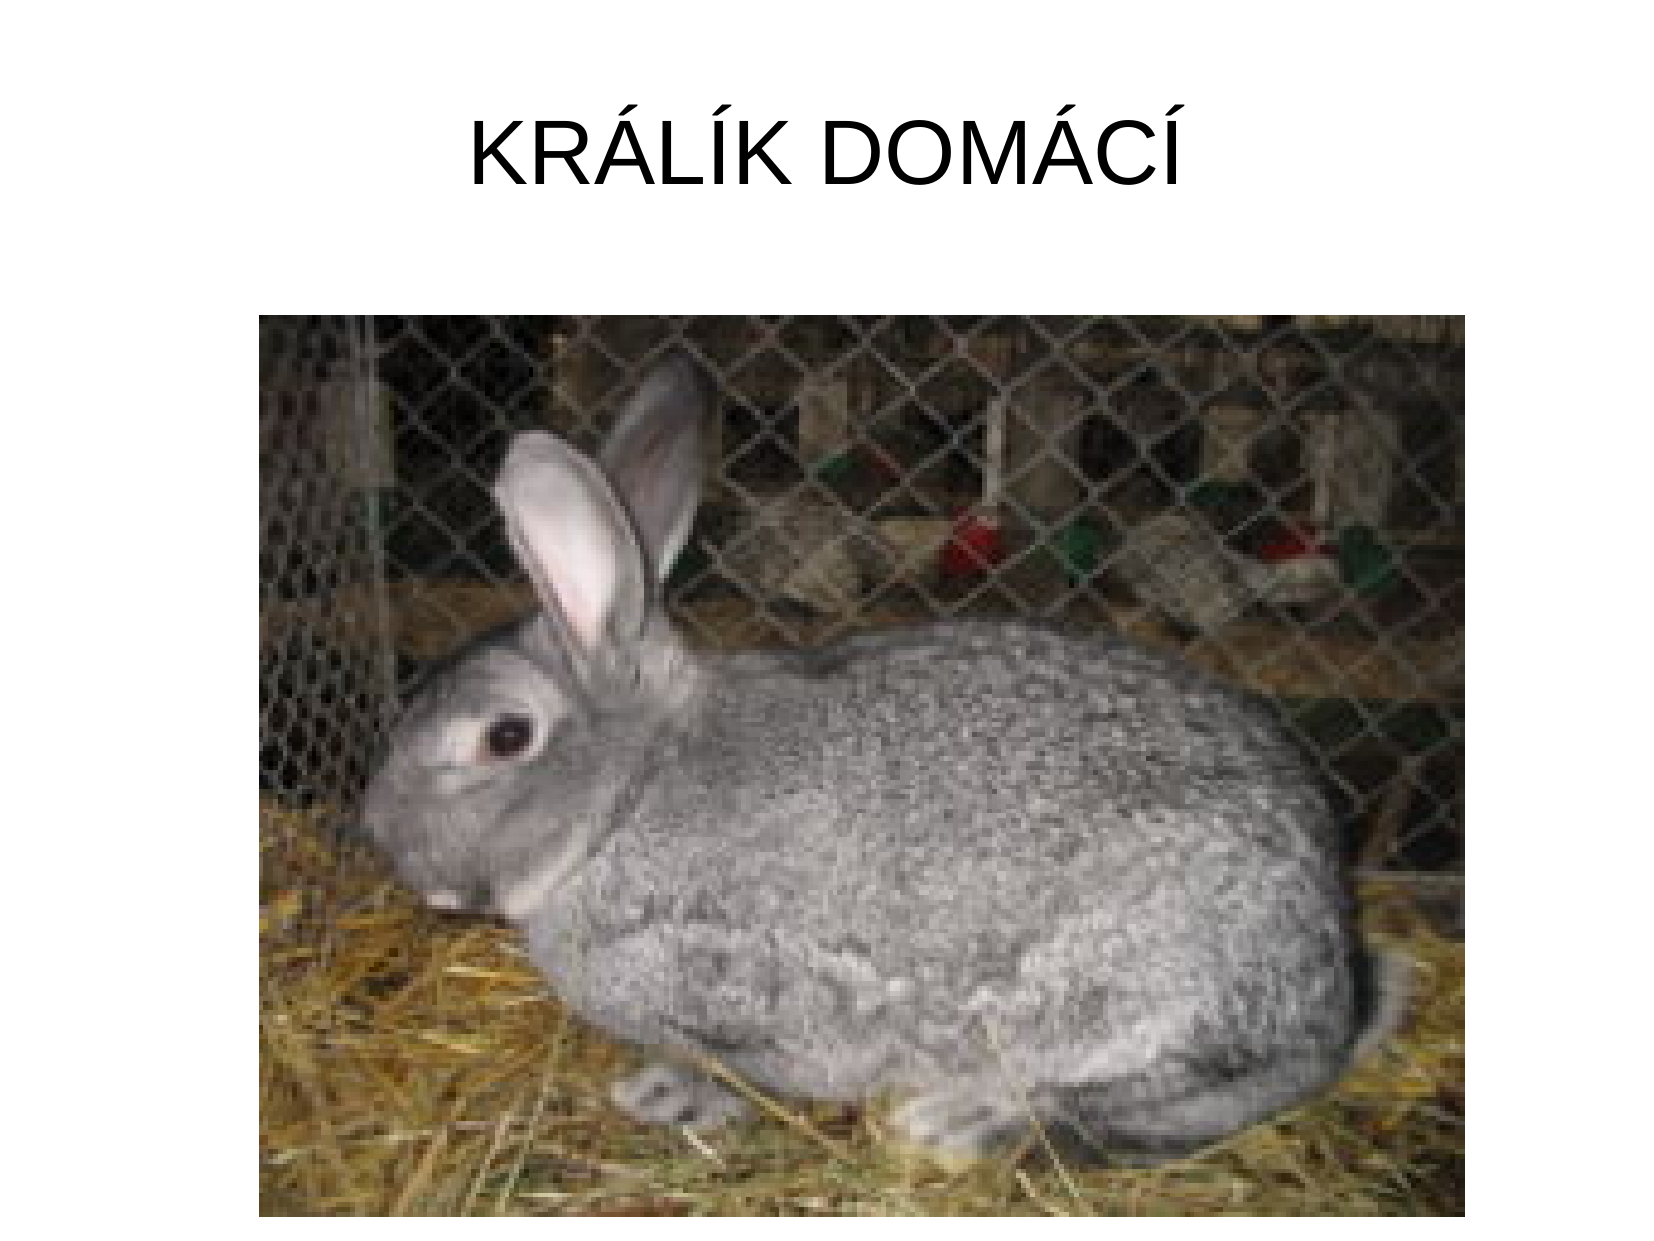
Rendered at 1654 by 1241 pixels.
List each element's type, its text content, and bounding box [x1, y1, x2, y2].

picture [259, 315, 1465, 1217]
title KRÁLÍK DOMÁCÍ [82, 49, 1571, 257]
